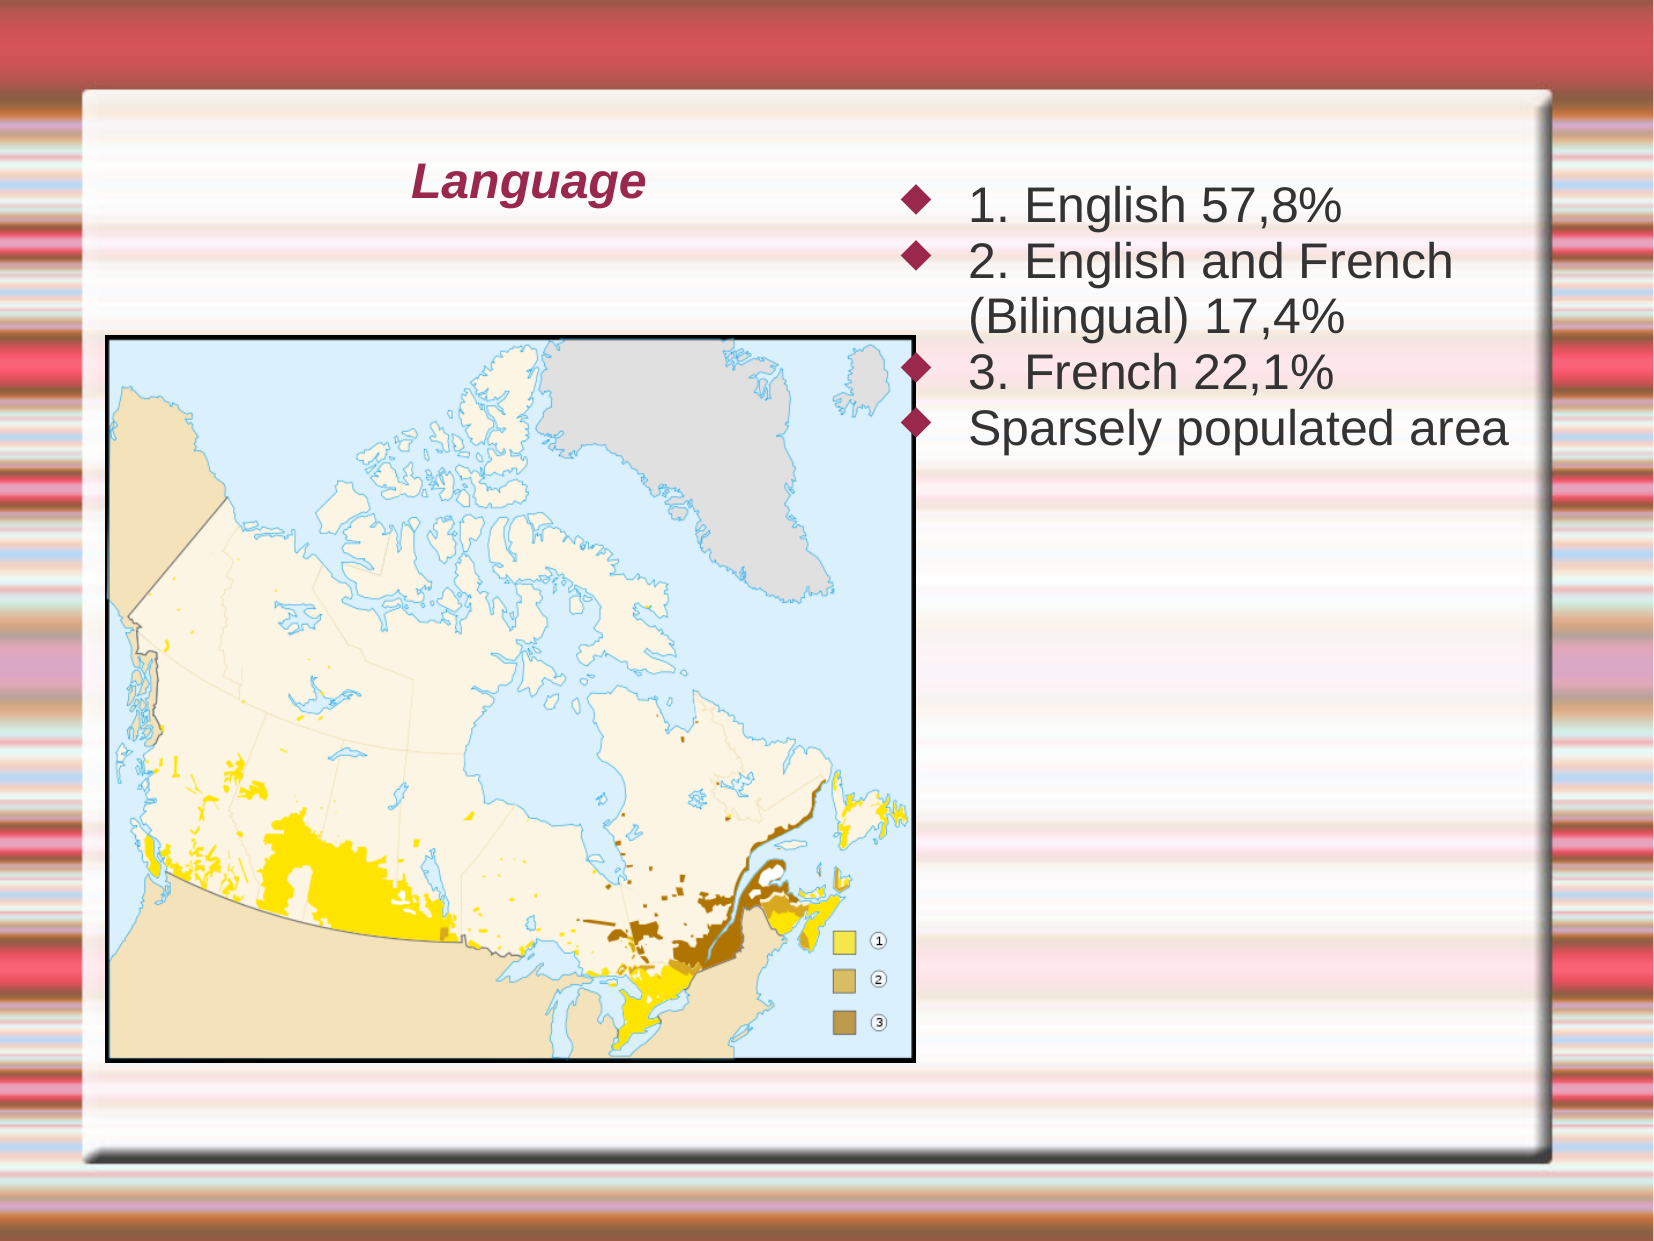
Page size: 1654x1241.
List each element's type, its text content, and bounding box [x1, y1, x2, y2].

picture [0, 0, 1654, 1241]
list 1. English 57,8% 2. English and French (Bilingual) 17,4% 3. French 22,1% Sparsely populated area [885, 177, 1560, 959]
title Language [0, 88, 1235, 275]
